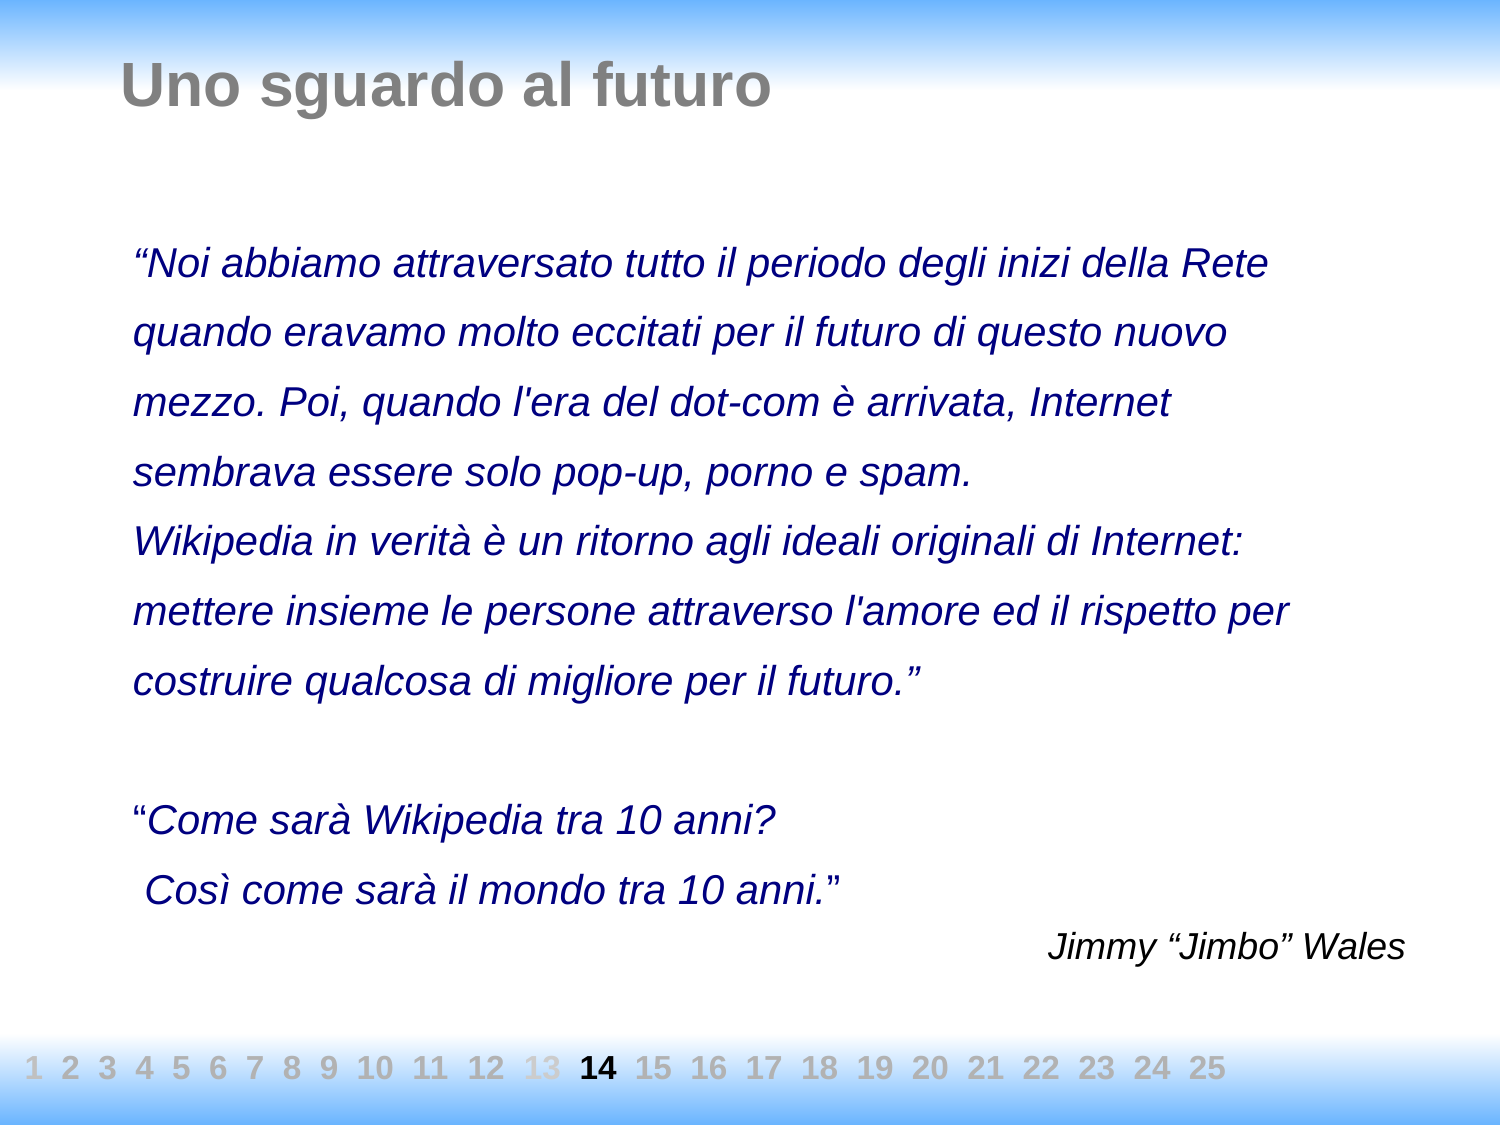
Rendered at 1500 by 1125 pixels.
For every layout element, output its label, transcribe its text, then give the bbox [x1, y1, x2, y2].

text_box Jimmy “Jimbo” Wales [1033, 917, 1447, 975]
text_box [0, 1034, 1500, 1125]
text_box 1 2 3 4 5 6 7 8 9 10 11 12 13 14 15 16 17 18 19 20 21 22 23 24 25 [24, 1049, 1267, 1087]
text_box “Noi abbiamo attraversato tutto il periodo degli inizi della Rete quando eravamo molto eccitati per il futuro di questo nuovo mezzo. Poi, quando l'era del dot-com è arrivata, Internet sembrava essere solo pop-up, porno e spam. Wikipedia in verità è un ritorno agli ideali originali di Internet: mettere insieme le persone attraverso l'amore ed il rispetto per costruire qualcosa di migliore per il futuro.” “Come sarà Wikipedia tra 10 anni? Così come sarà il mondo tra 10 anni.” [118, 208, 1359, 941]
text_box Uno sguardo al futuro [120, 50, 1479, 120]
text_box [0, 0, 1500, 91]
